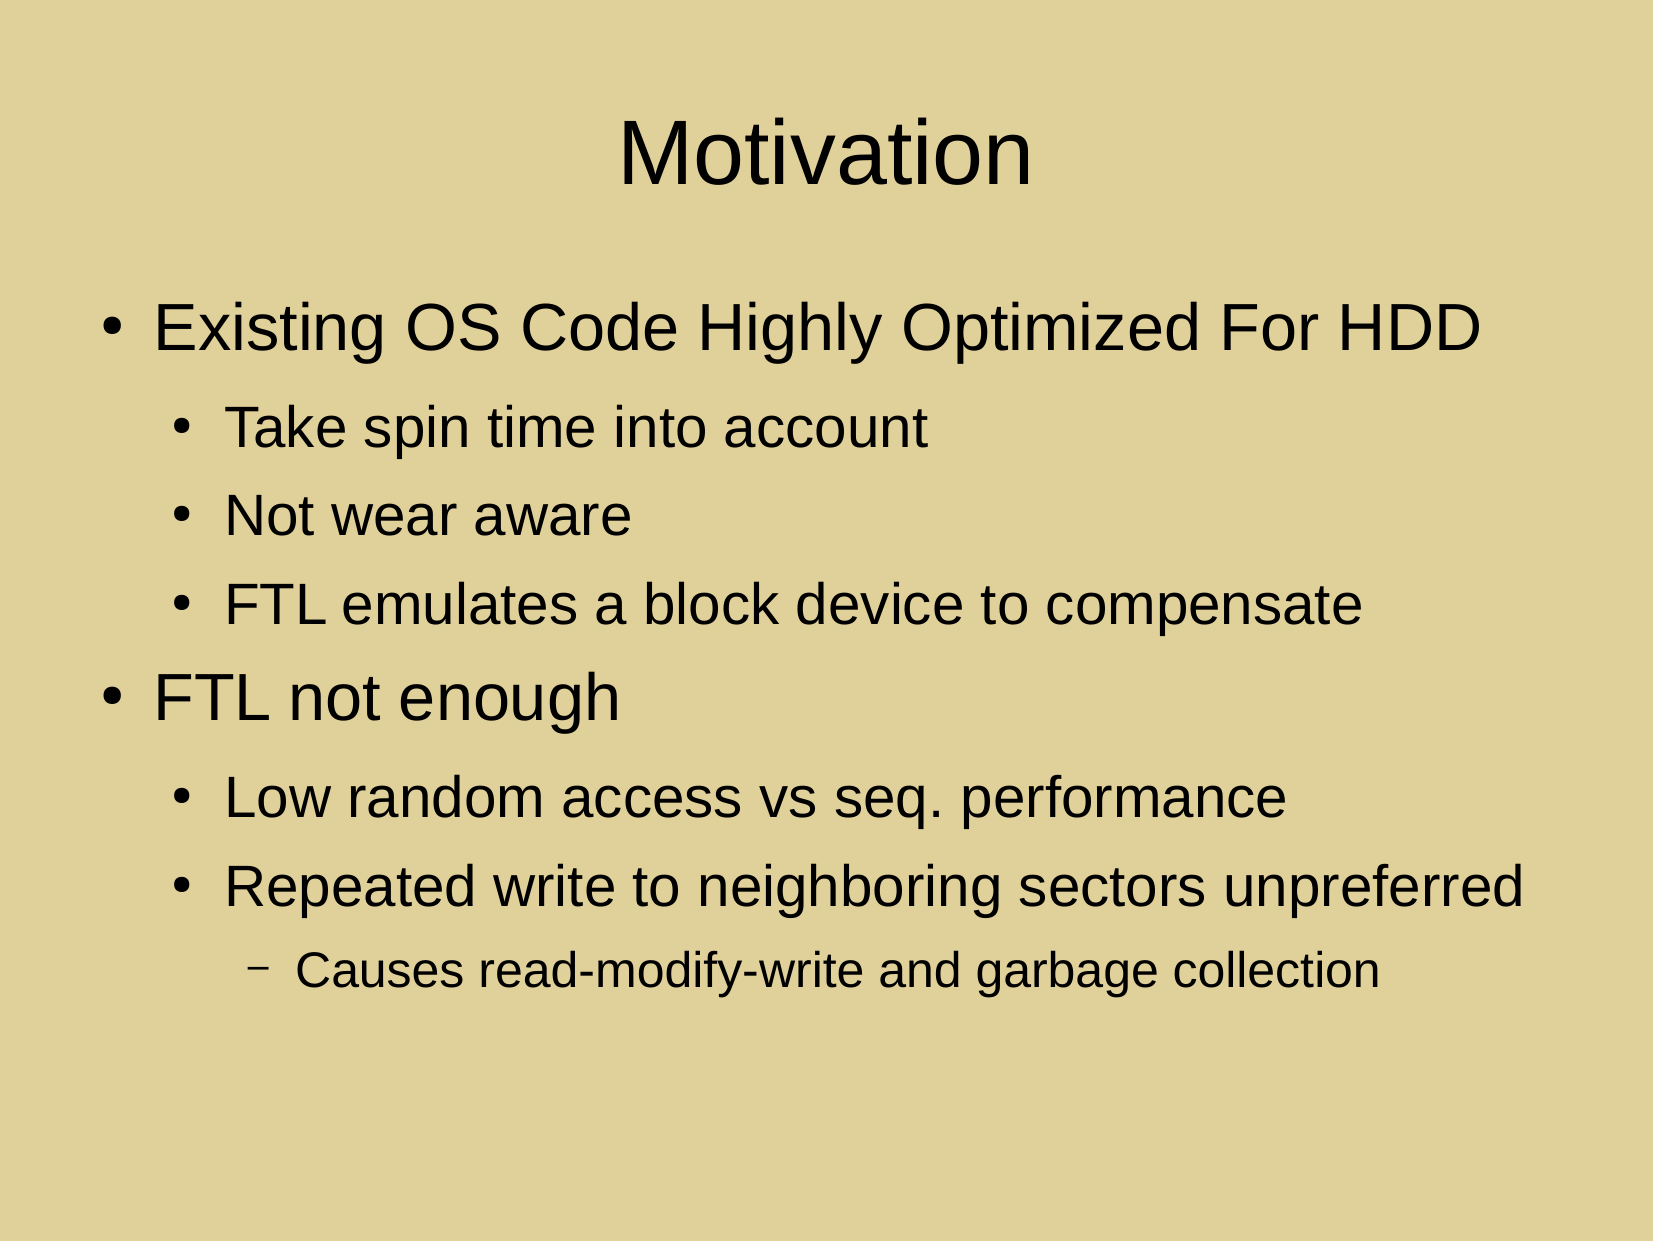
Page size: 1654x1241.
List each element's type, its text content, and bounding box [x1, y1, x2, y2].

list Existing OS Code Highly Optimized For HDD Take spin time into account Not wear aware FTL emulates a block device to compensate FTL not enough Low random access vs seq. performance Repeated write to neighboring sectors unpreferred Causes read-modify-write and garbage collection [82, 290, 1571, 1109]
title Motivation [82, 49, 1571, 257]
